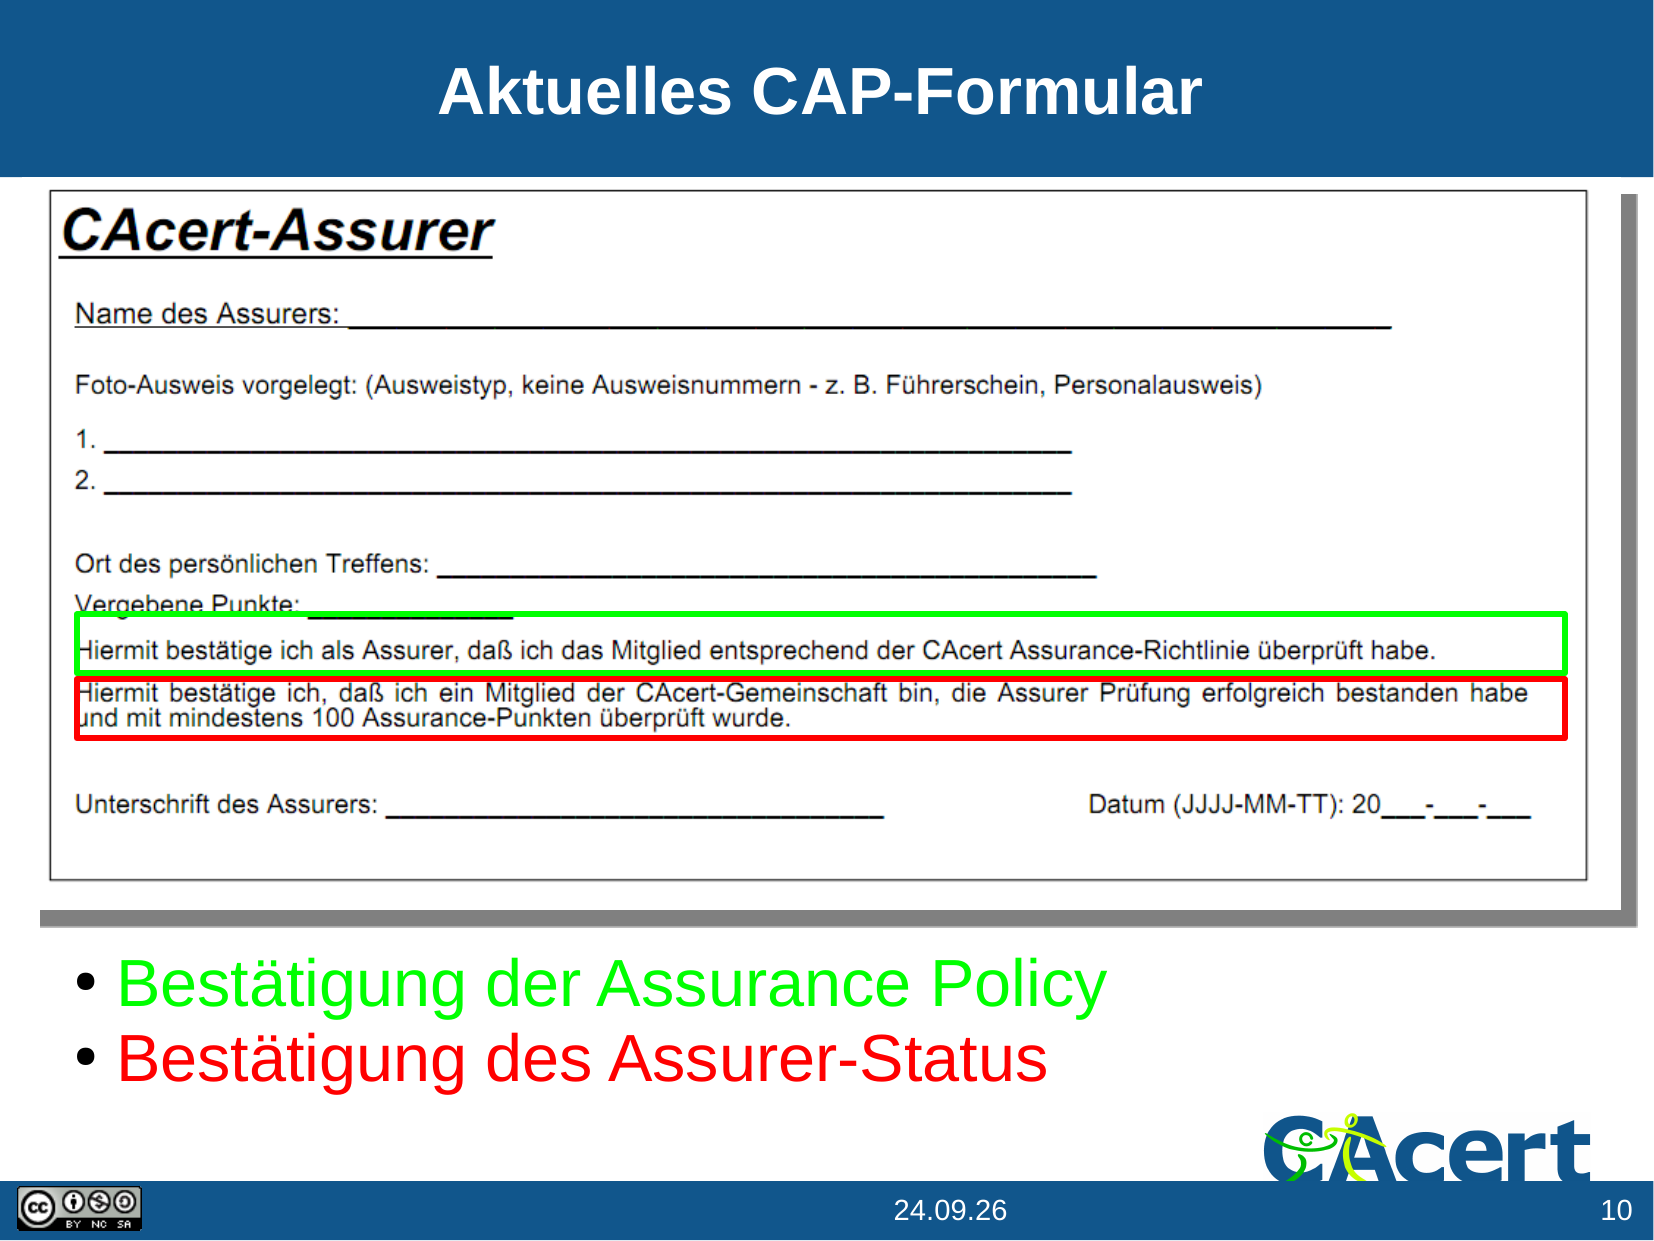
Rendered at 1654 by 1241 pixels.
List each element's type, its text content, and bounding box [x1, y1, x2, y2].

picture [22, 177, 1621, 910]
title Aktuelles CAP-Formular [76, 17, 1565, 166]
picture [17, 1186, 142, 1231]
picture [1263, 1112, 1591, 1181]
text_box Bestätigung der Assurance Policy Bestätigung des Assurer-Status [59, 938, 1565, 1104]
